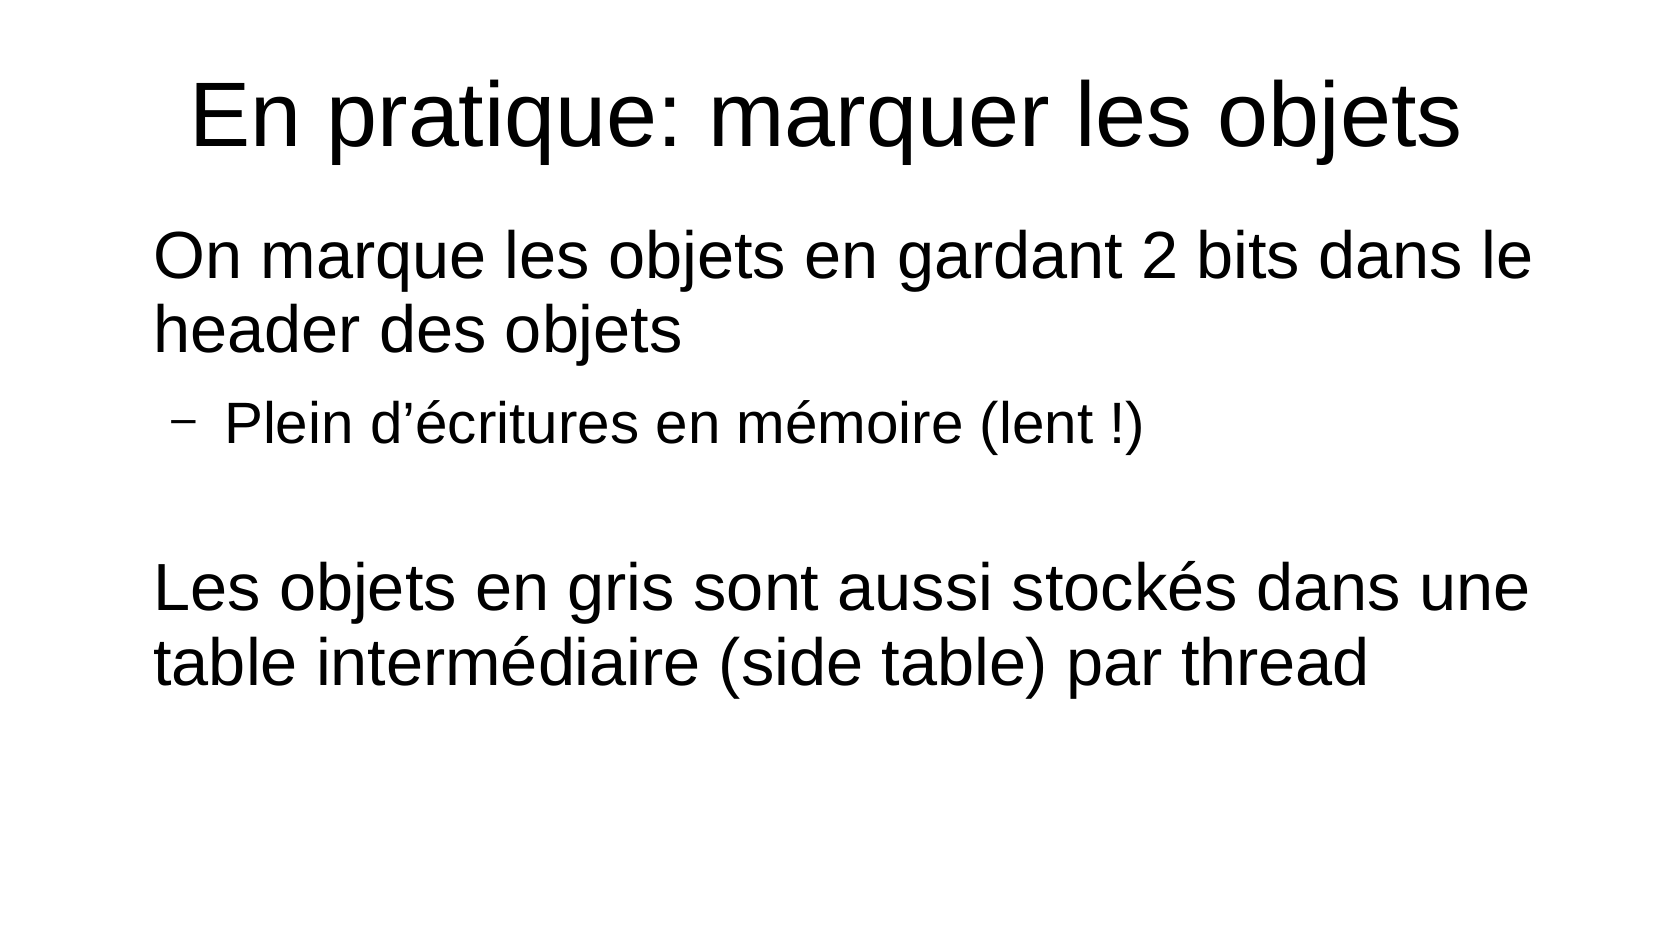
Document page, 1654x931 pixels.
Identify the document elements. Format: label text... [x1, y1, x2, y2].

title En pratique: marquer les objets [82, 37, 1571, 193]
list On marque les objets en gardant 2 bits dans le header des objets Plein d’écritures en mémoire (lent !) Les objets en gris sont aussi stockés dans une table intermédiaire (side table) par thread [82, 217, 1571, 758]
